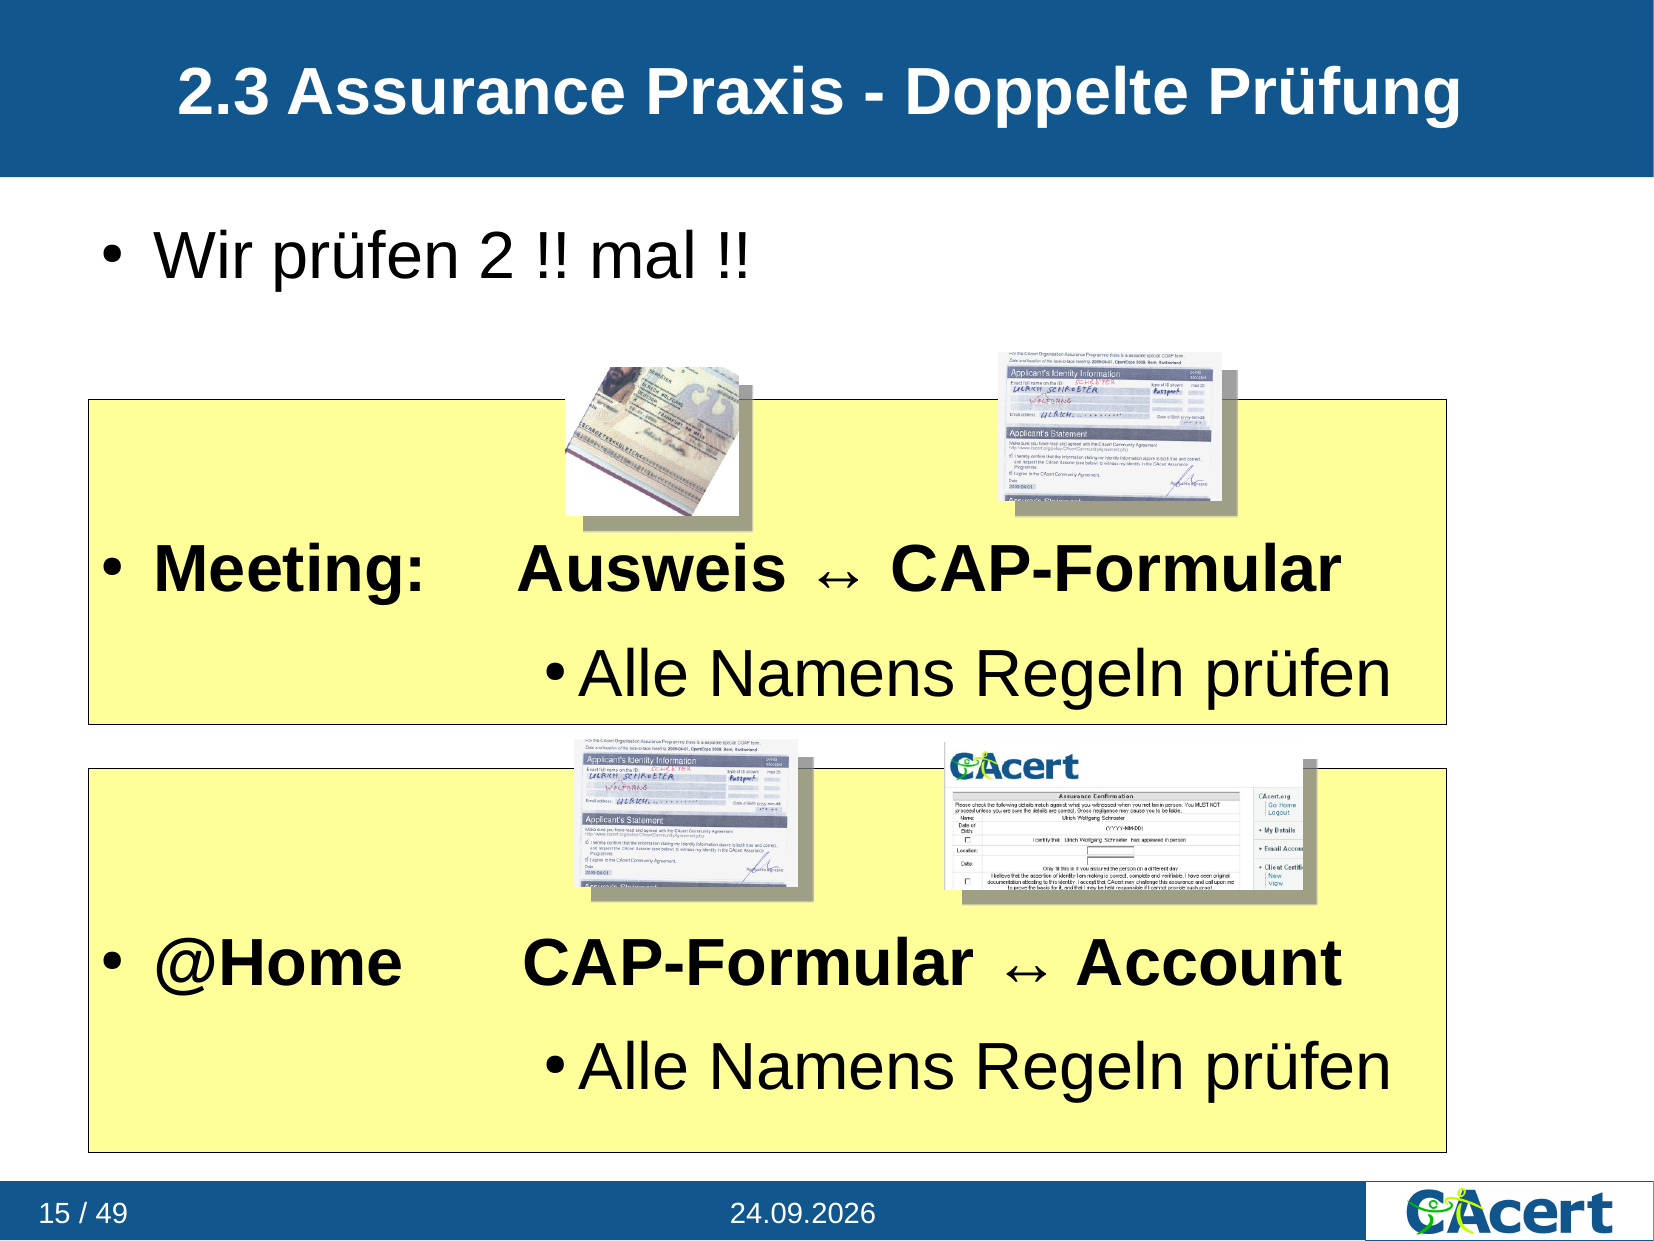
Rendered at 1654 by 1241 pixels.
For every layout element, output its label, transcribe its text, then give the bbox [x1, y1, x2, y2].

list Wir prüfen 2 !! mal !! Meeting: Ausweis ↔ CAP-Formular Alle Namens Regeln prüfen @Home CAP-Formular ↔ Account Alle Namens Regeln prüfen [82, 218, 1571, 1105]
picture [1406, 1187, 1613, 1235]
title 2.3 Assurance Praxis - Doppelte Prüfung [76, 17, 1565, 166]
picture [574, 739, 798, 887]
text_box [88, 1105, 1447, 1153]
picture [944, 742, 1303, 890]
picture [998, 352, 1222, 501]
picture [565, 367, 739, 516]
